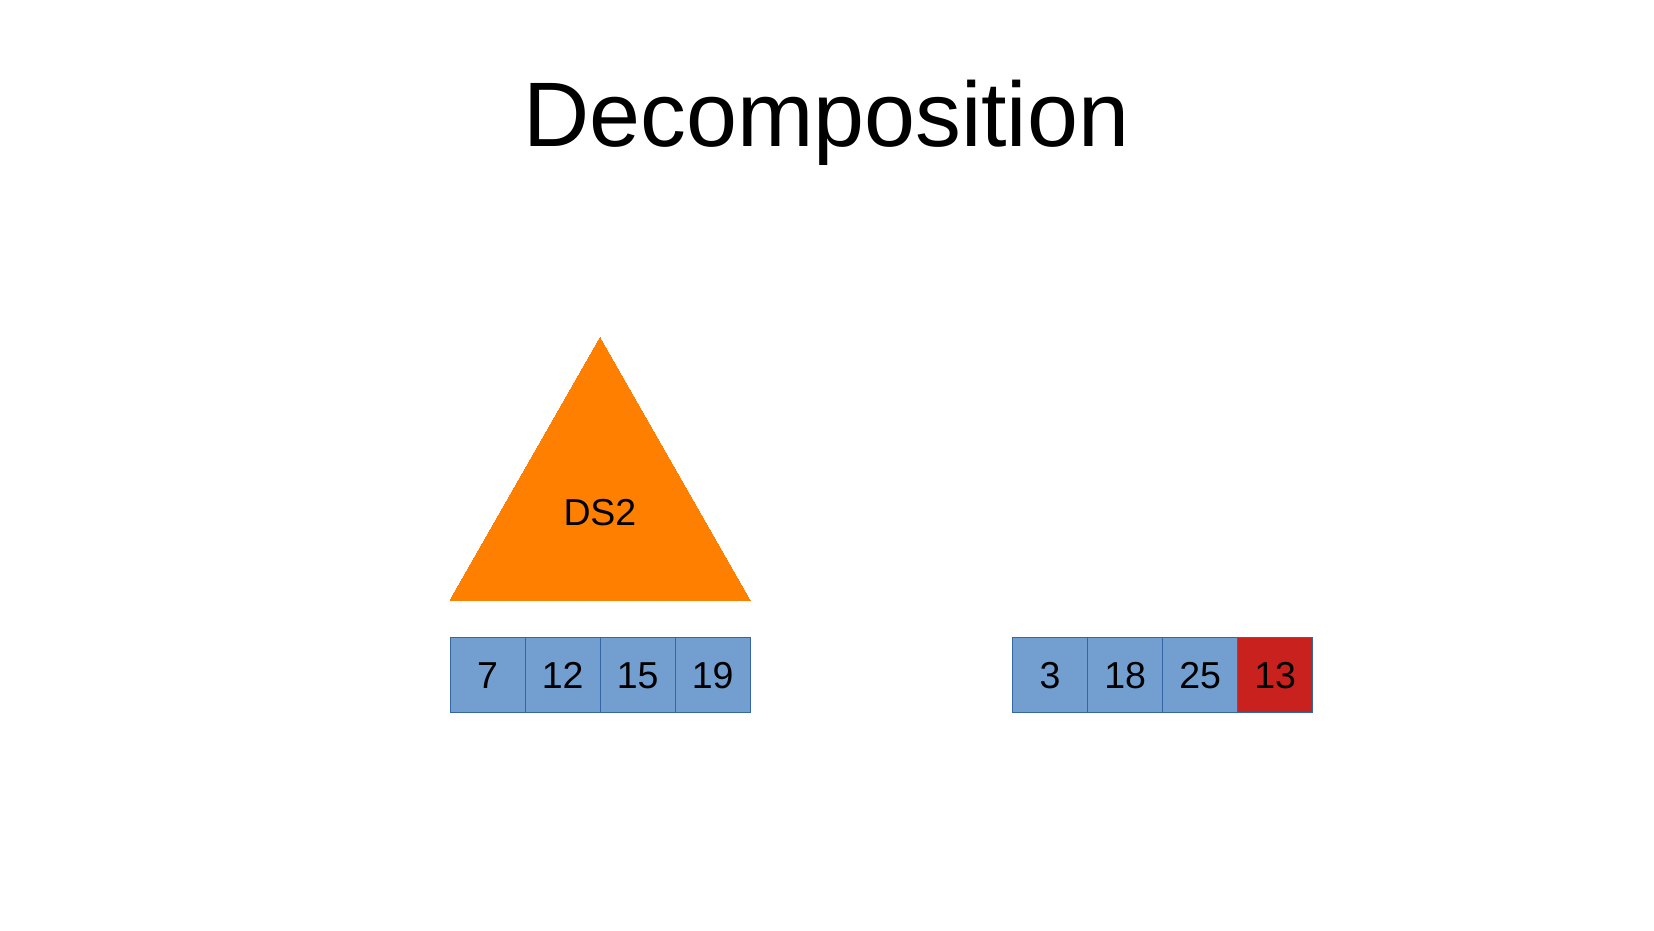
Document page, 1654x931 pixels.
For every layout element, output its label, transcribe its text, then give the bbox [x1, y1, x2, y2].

text_box 12 [526, 637, 600, 713]
text_box 19 [676, 637, 751, 713]
text_box 7 [450, 637, 526, 713]
text_box 18 [1087, 637, 1163, 713]
text_box 3 [1012, 637, 1087, 713]
text_box 13 [1238, 637, 1313, 713]
text_box 25 [1163, 637, 1238, 713]
text_box DS2 [450, 337, 751, 601]
title Decomposition [82, 37, 1571, 193]
text_box 15 [600, 637, 676, 713]
